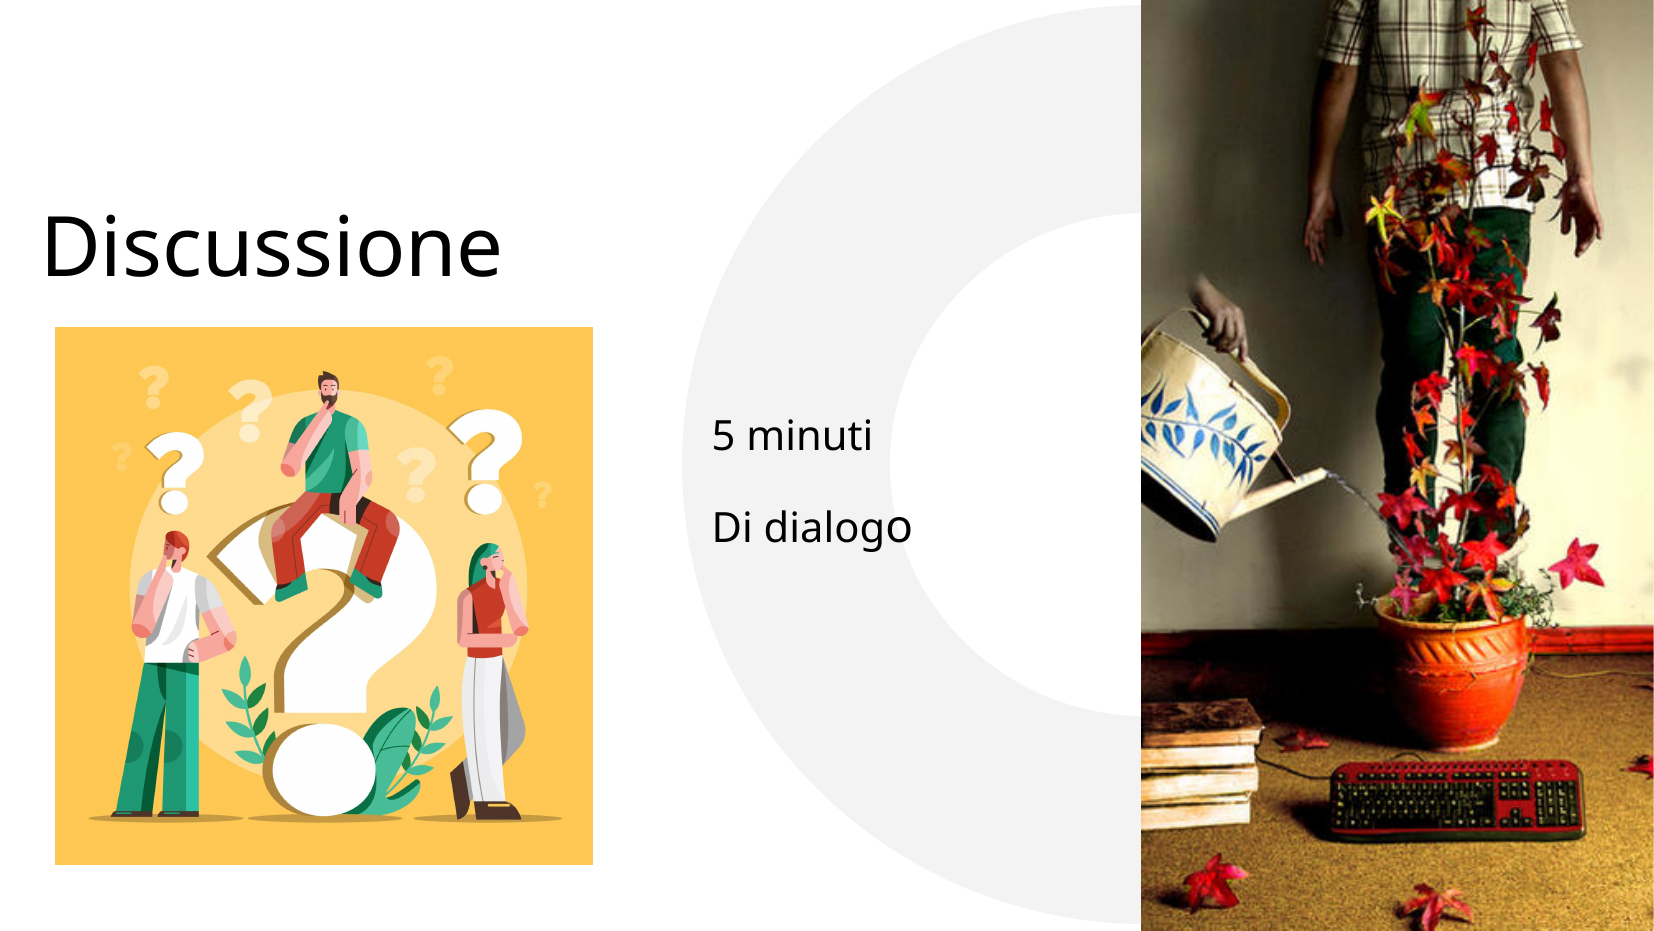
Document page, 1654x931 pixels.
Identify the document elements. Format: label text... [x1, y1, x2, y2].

picture [55, 327, 593, 865]
title Discussione [40, 186, 897, 302]
text_box 5 minuti Di dialogo [696, 318, 1075, 685]
picture [1141, 0, 1654, 931]
